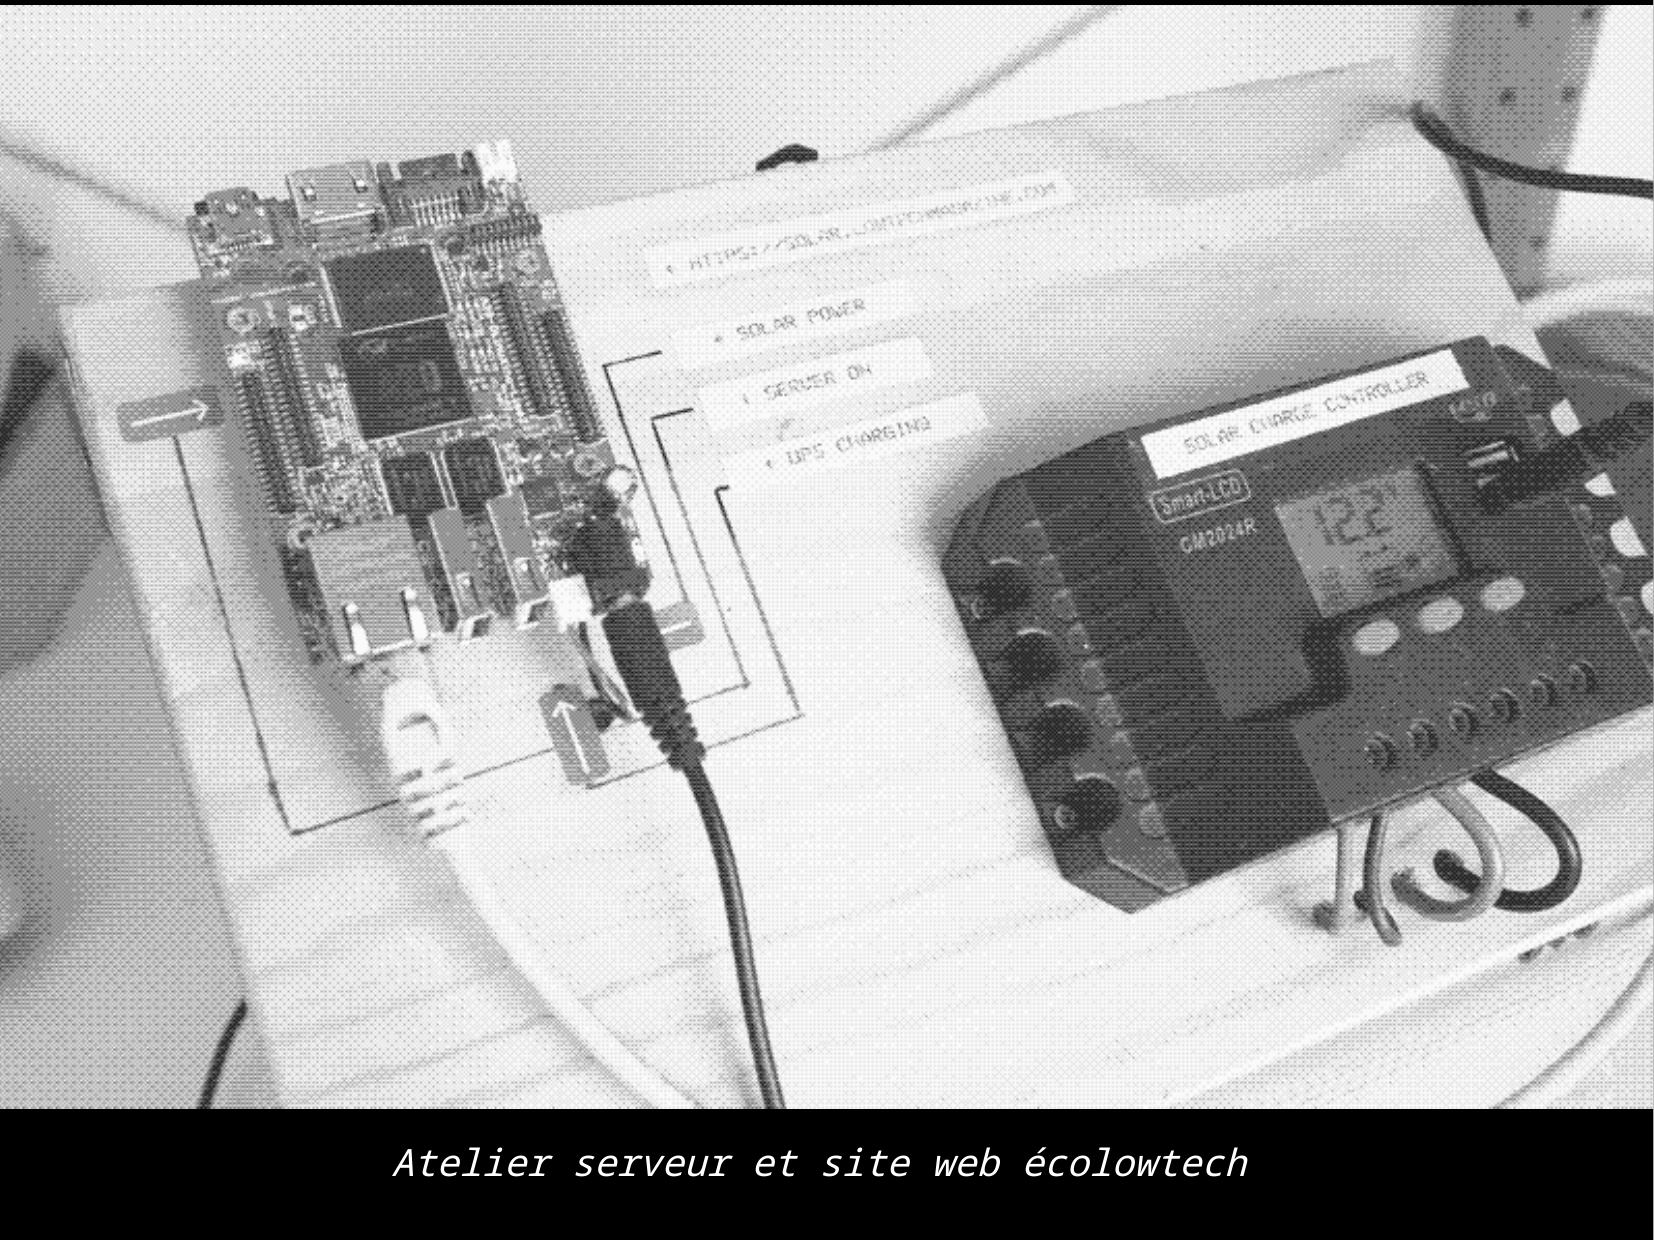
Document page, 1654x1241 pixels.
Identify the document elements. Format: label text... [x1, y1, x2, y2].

text_box Atelier serveur et site web écolowtech [376, 1129, 1277, 1229]
picture [0, 5, 1654, 1109]
